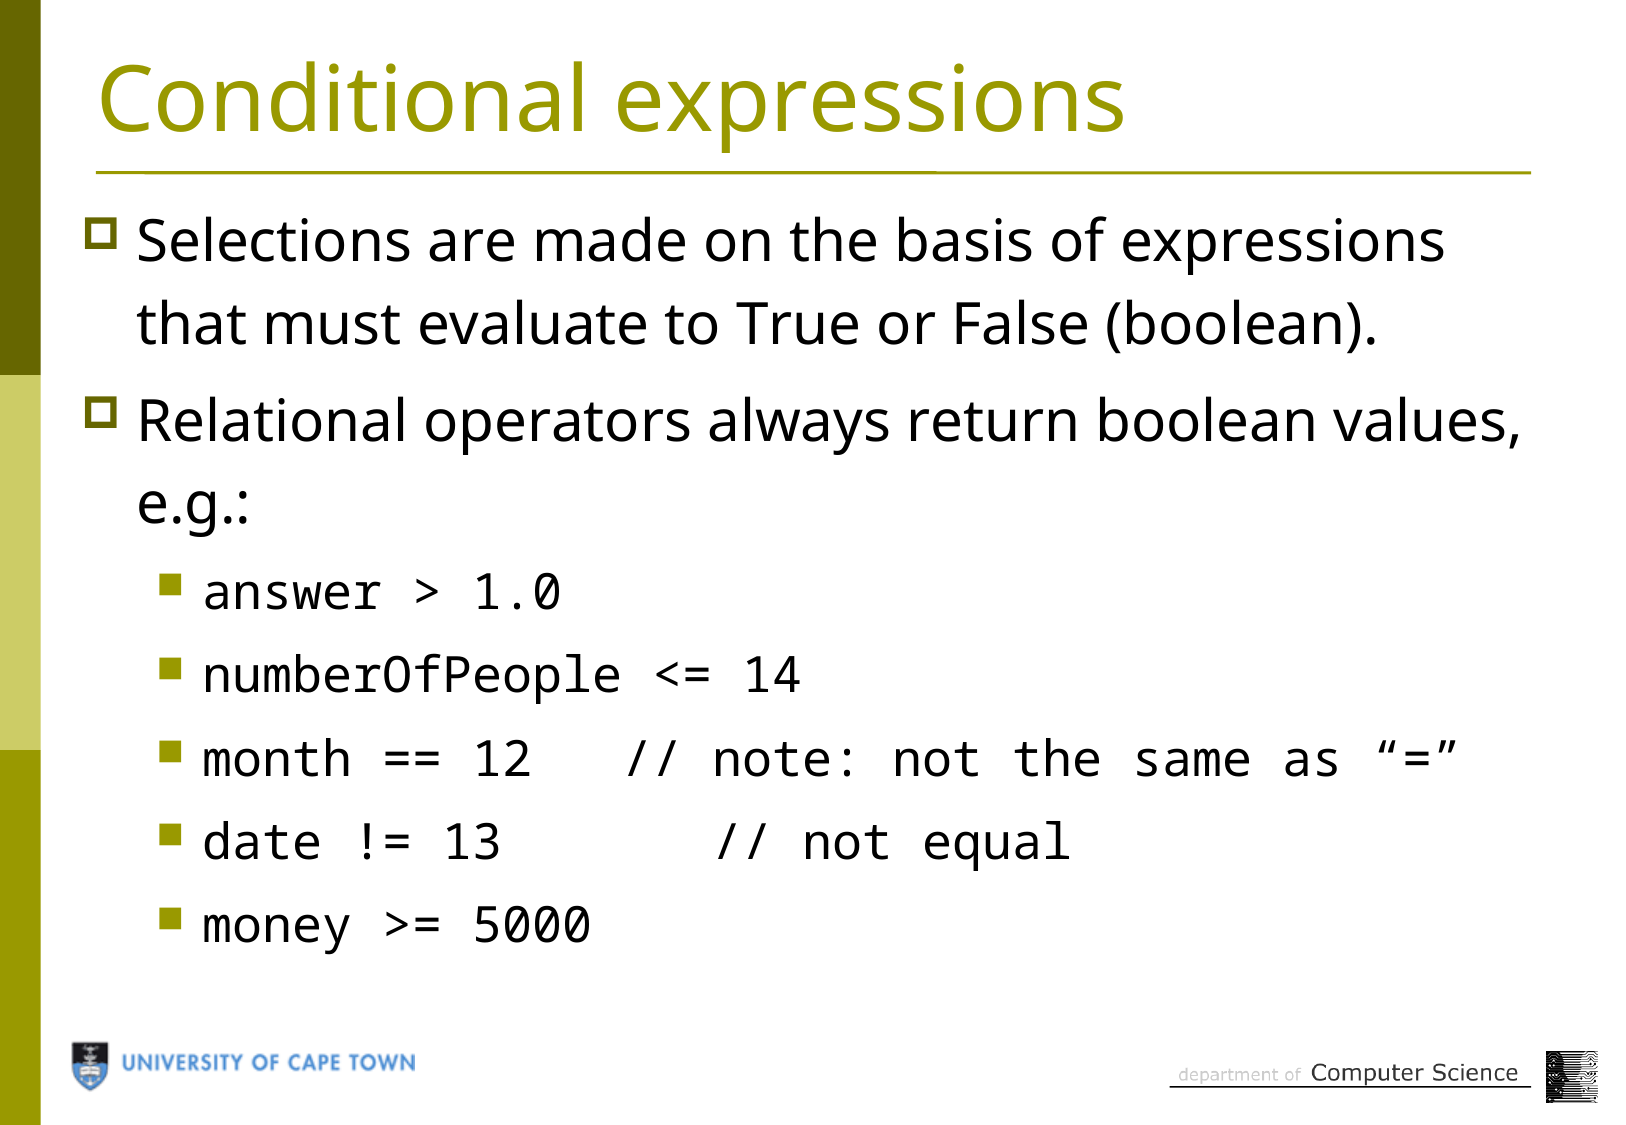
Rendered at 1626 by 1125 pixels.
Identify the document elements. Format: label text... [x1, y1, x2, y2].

picture [61, 1024, 415, 1103]
picture [1169, 1043, 1532, 1091]
list Selections are made on the basis of expressions that must evaluate to True or False (boolean). Relational operators always return boolean values, e.g.: answer > 1.0 numberOfPeople <= 14 month == 12 // note: not the same as “=” date != 13 // not equal money >= 5000 [81, 196, 1543, 1005]
title Conditional expressions [81, 21, 1543, 180]
picture [1546, 1051, 1598, 1103]
